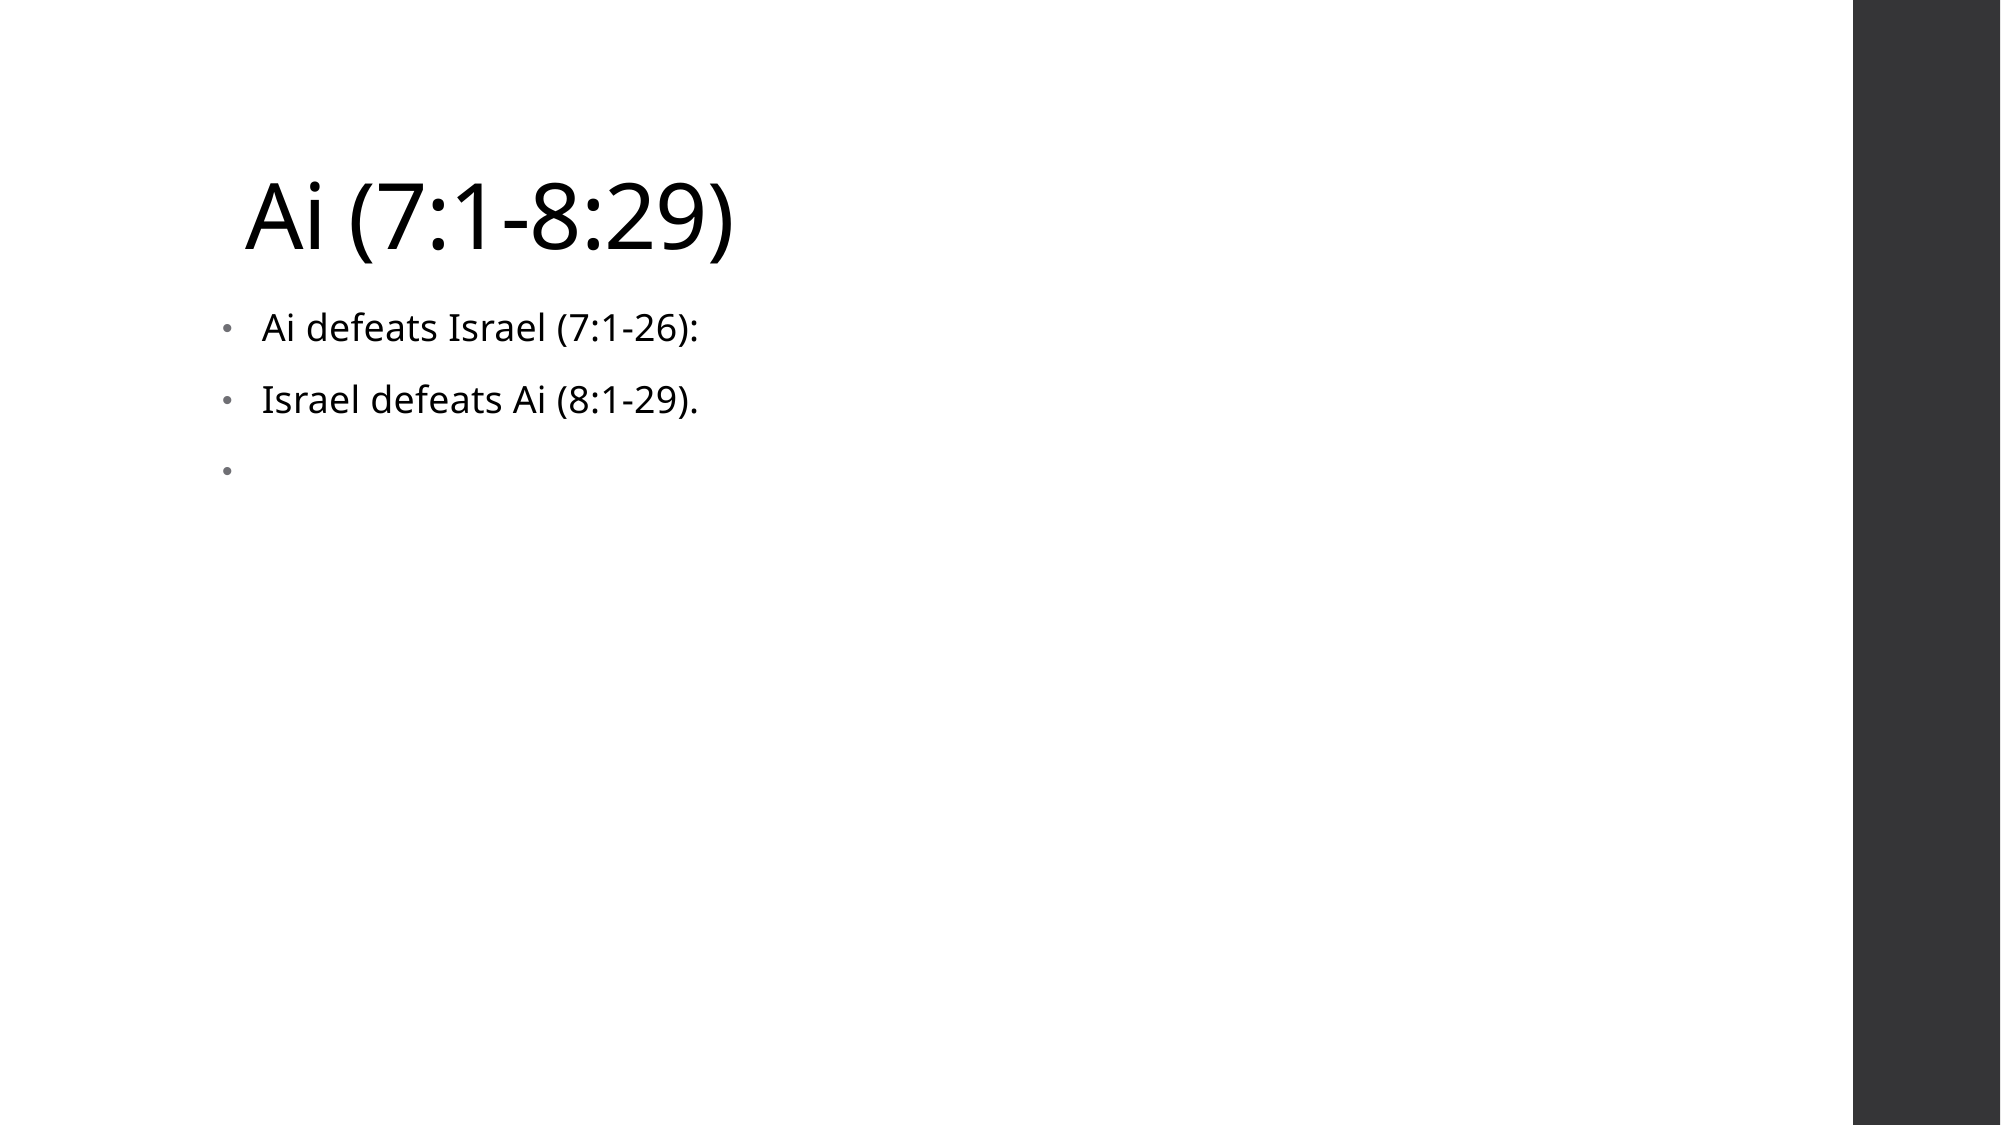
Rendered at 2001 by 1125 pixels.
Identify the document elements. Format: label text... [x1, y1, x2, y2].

list Ai defeats Israel (7:1-26): Israel defeats Ai (8:1-29). [206, 299, 1617, 1014]
title Ai (7:1-8:29) [206, 60, 1797, 278]
